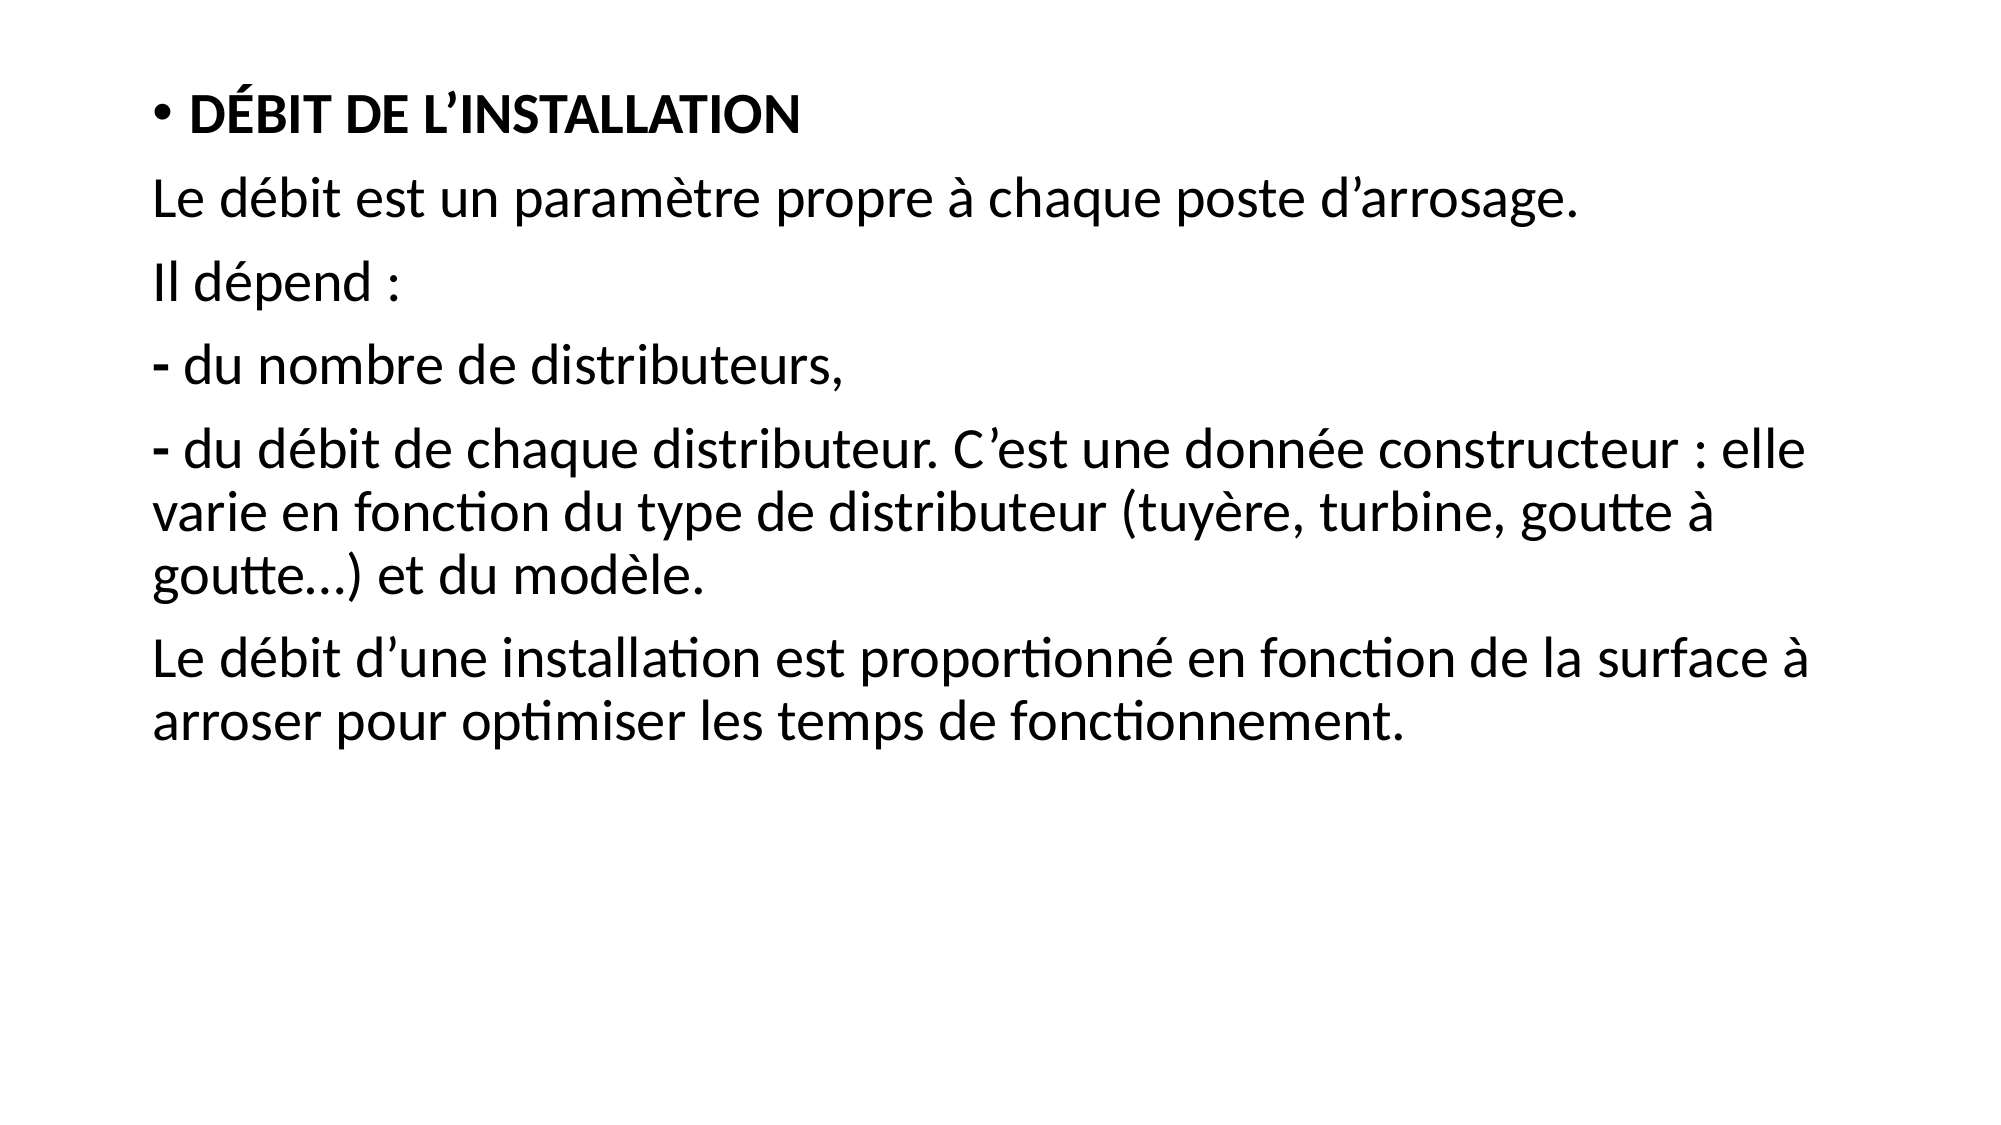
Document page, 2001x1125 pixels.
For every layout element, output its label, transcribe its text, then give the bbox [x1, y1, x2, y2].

list DÉBIT DE L’INSTALLATION Le débit est un paramètre propre à chaque poste d’arrosage. Il dépend : - du nombre de distributeurs, - du débit de chaque distributeur. C’est une donnée constructeur : elle varie en fonction du type de distributeur (tuyère, turbine, goutte à goutte…) et du modèle. Le débit d’une installation est proportionné en fonction de la surface à arroser pour optimiser les temps de fonctionnement. [137, 76, 1863, 1014]
